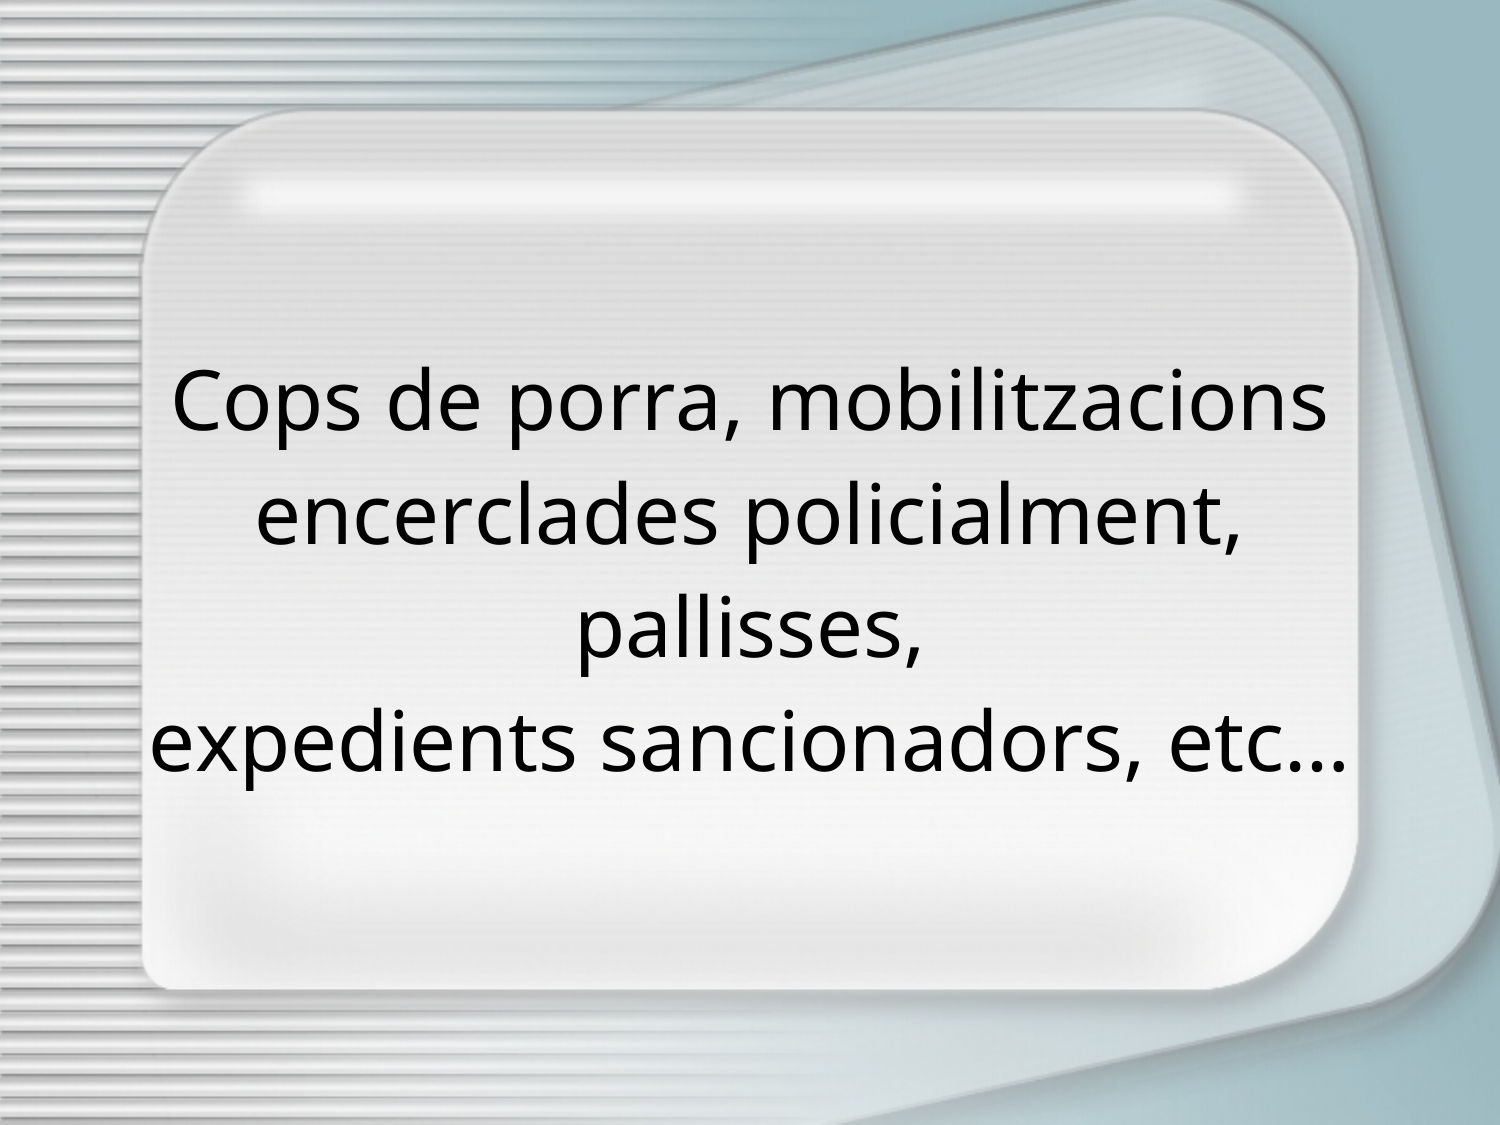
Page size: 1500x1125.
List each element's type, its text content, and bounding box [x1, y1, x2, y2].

title Cops de porra, mobilitzacions encerclades policialment, pallisses, expedients sancionadors, etc… [112, 261, 1388, 877]
picture [0, 0, 1500, 1125]
